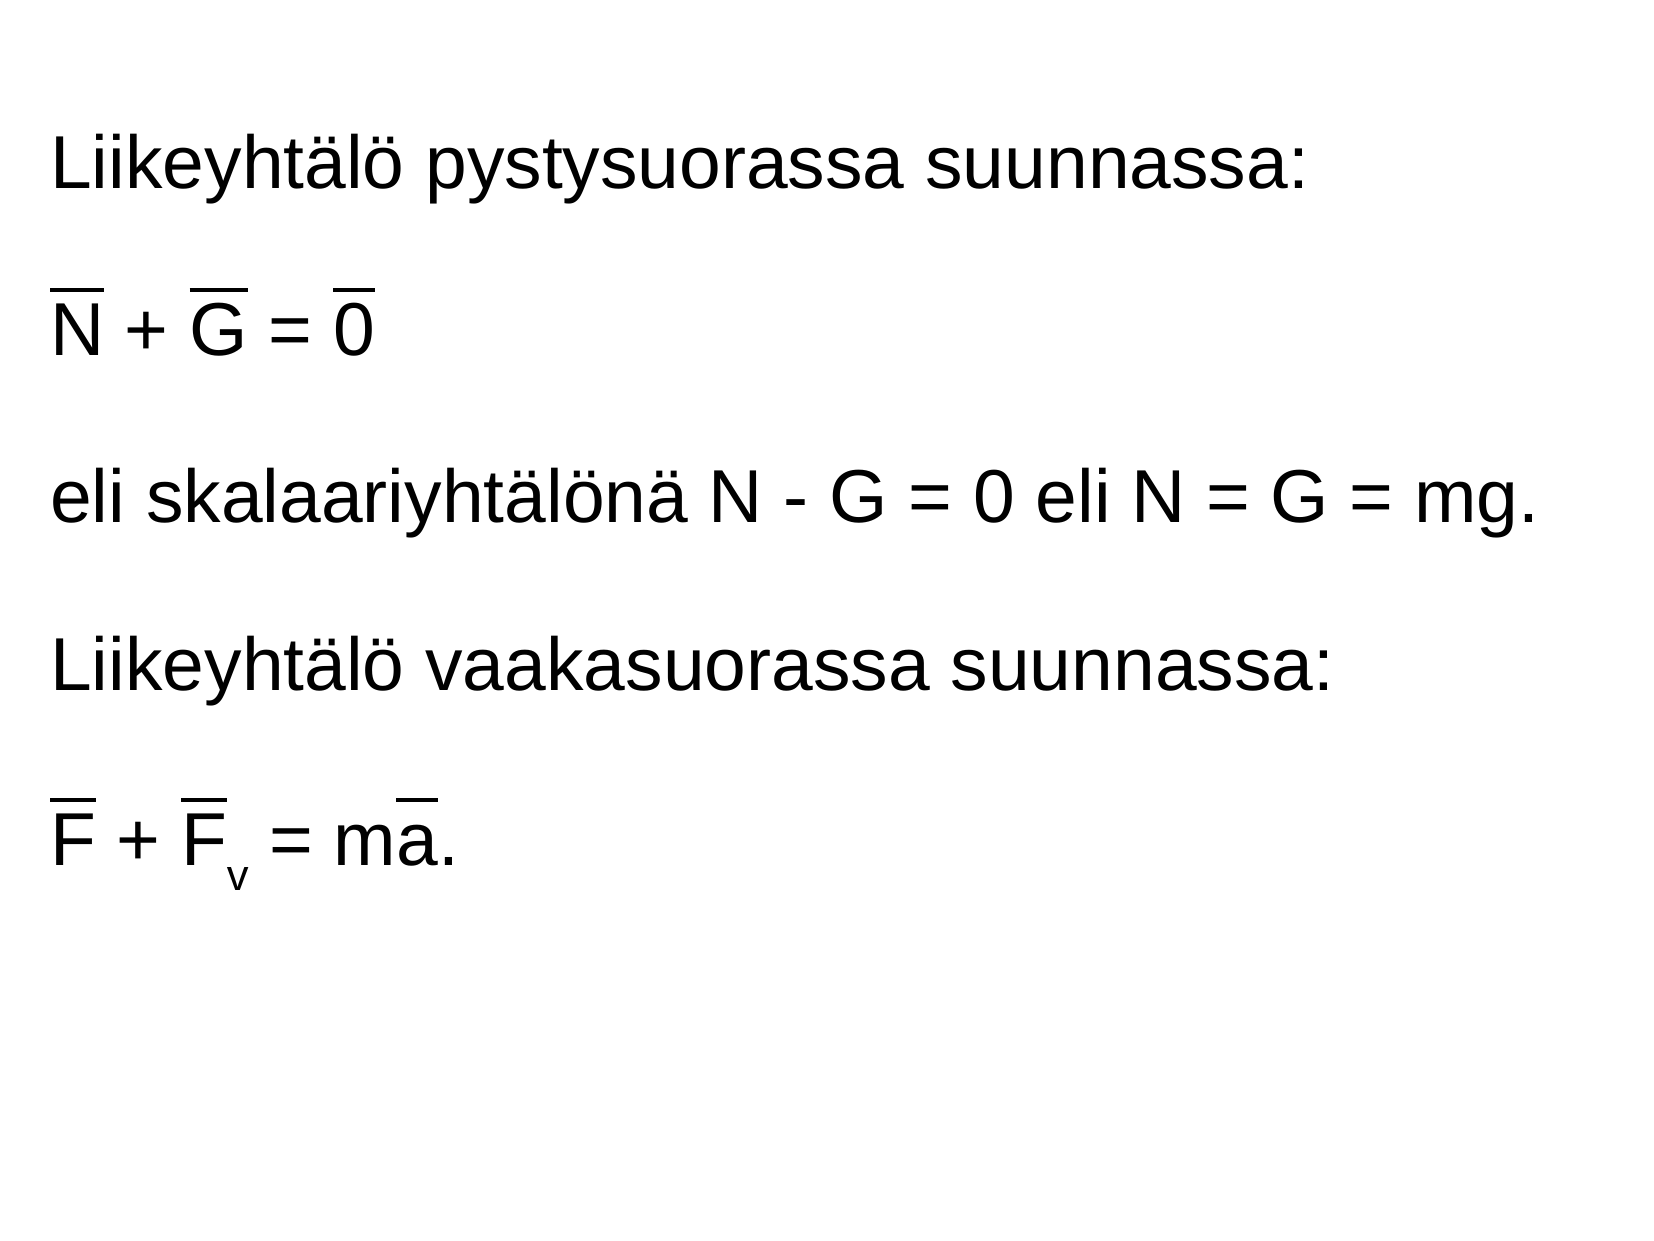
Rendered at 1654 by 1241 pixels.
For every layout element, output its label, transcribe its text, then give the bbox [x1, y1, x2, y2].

text_box Liikeyhtälö pystysuorassa suunnassa: N + G = 0 eli skalaariyhtälönä N - G = 0 eli N = G = mg. Liikeyhtälö vaakasuorassa suunnassa: F + Fv = ma. [35, 108, 1571, 1241]
